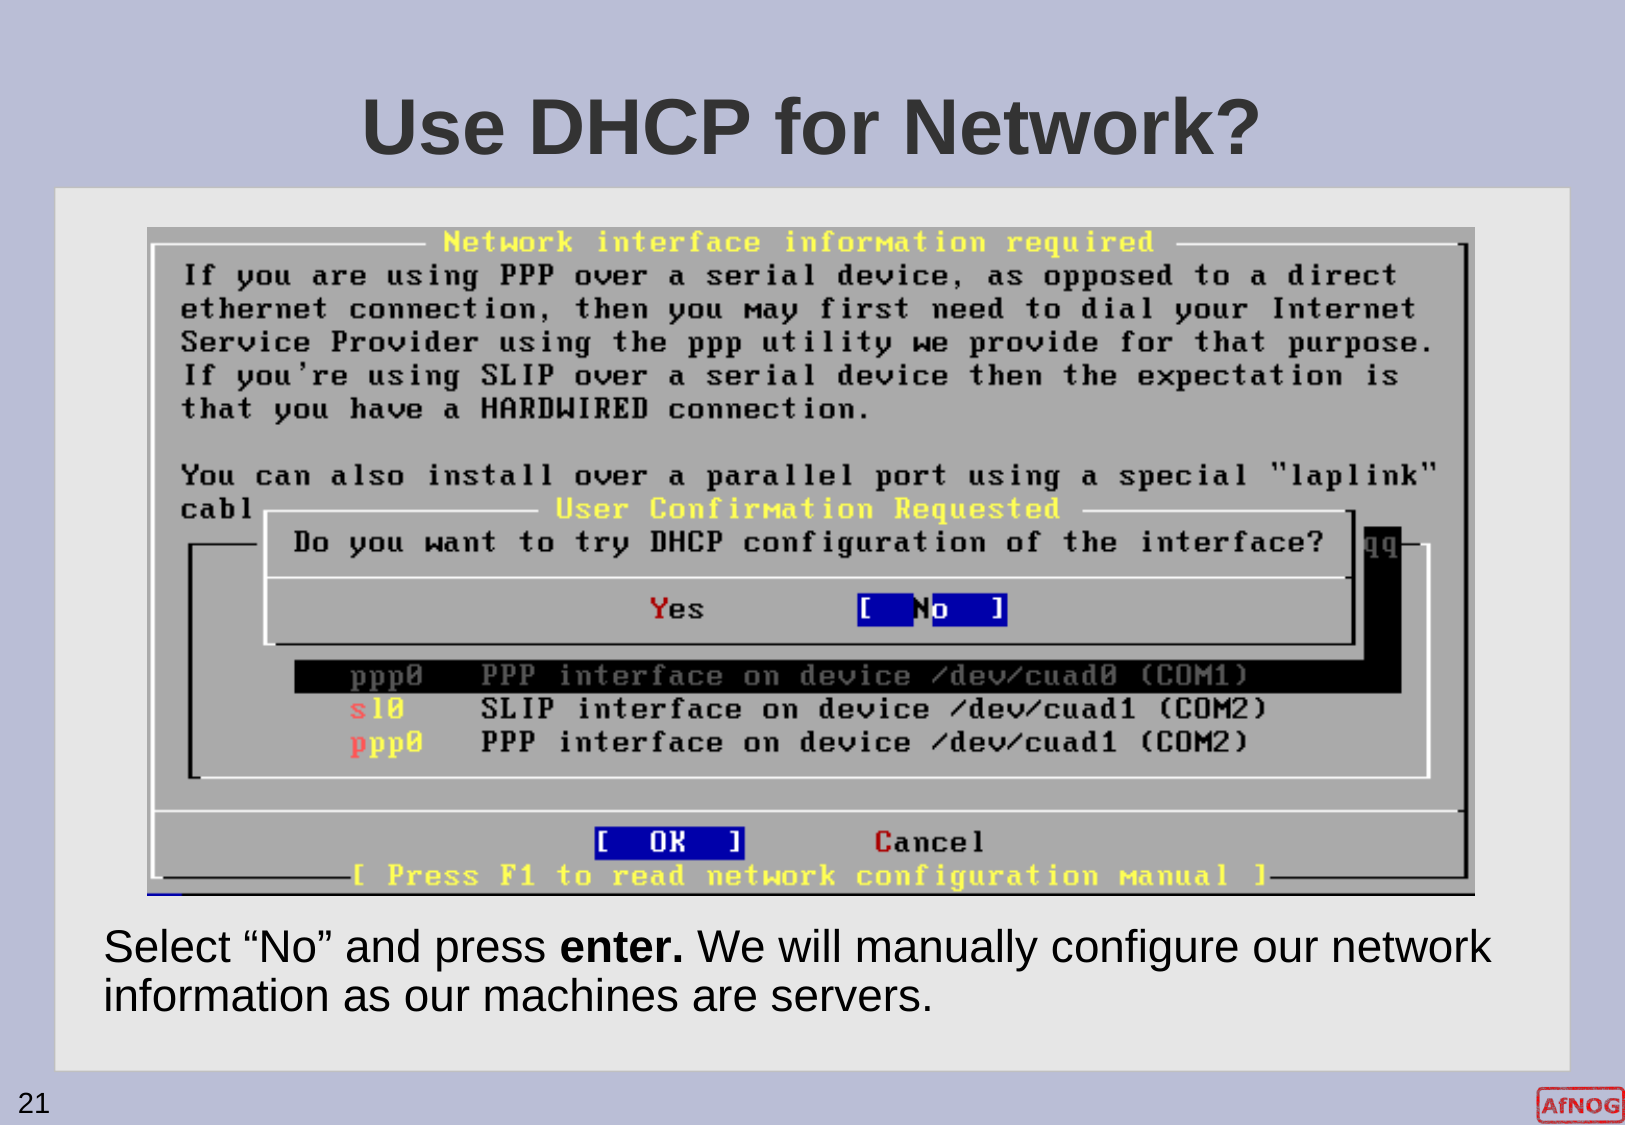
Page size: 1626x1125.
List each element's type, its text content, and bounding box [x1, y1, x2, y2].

text_box Select “No” and press enter. We will manually configure our network information as our machines are servers. [88, 915, 1536, 1031]
picture [1535, 1085, 1626, 1125]
title Use DHCP for Network? [54, 44, 1571, 215]
picture [147, 227, 1475, 896]
